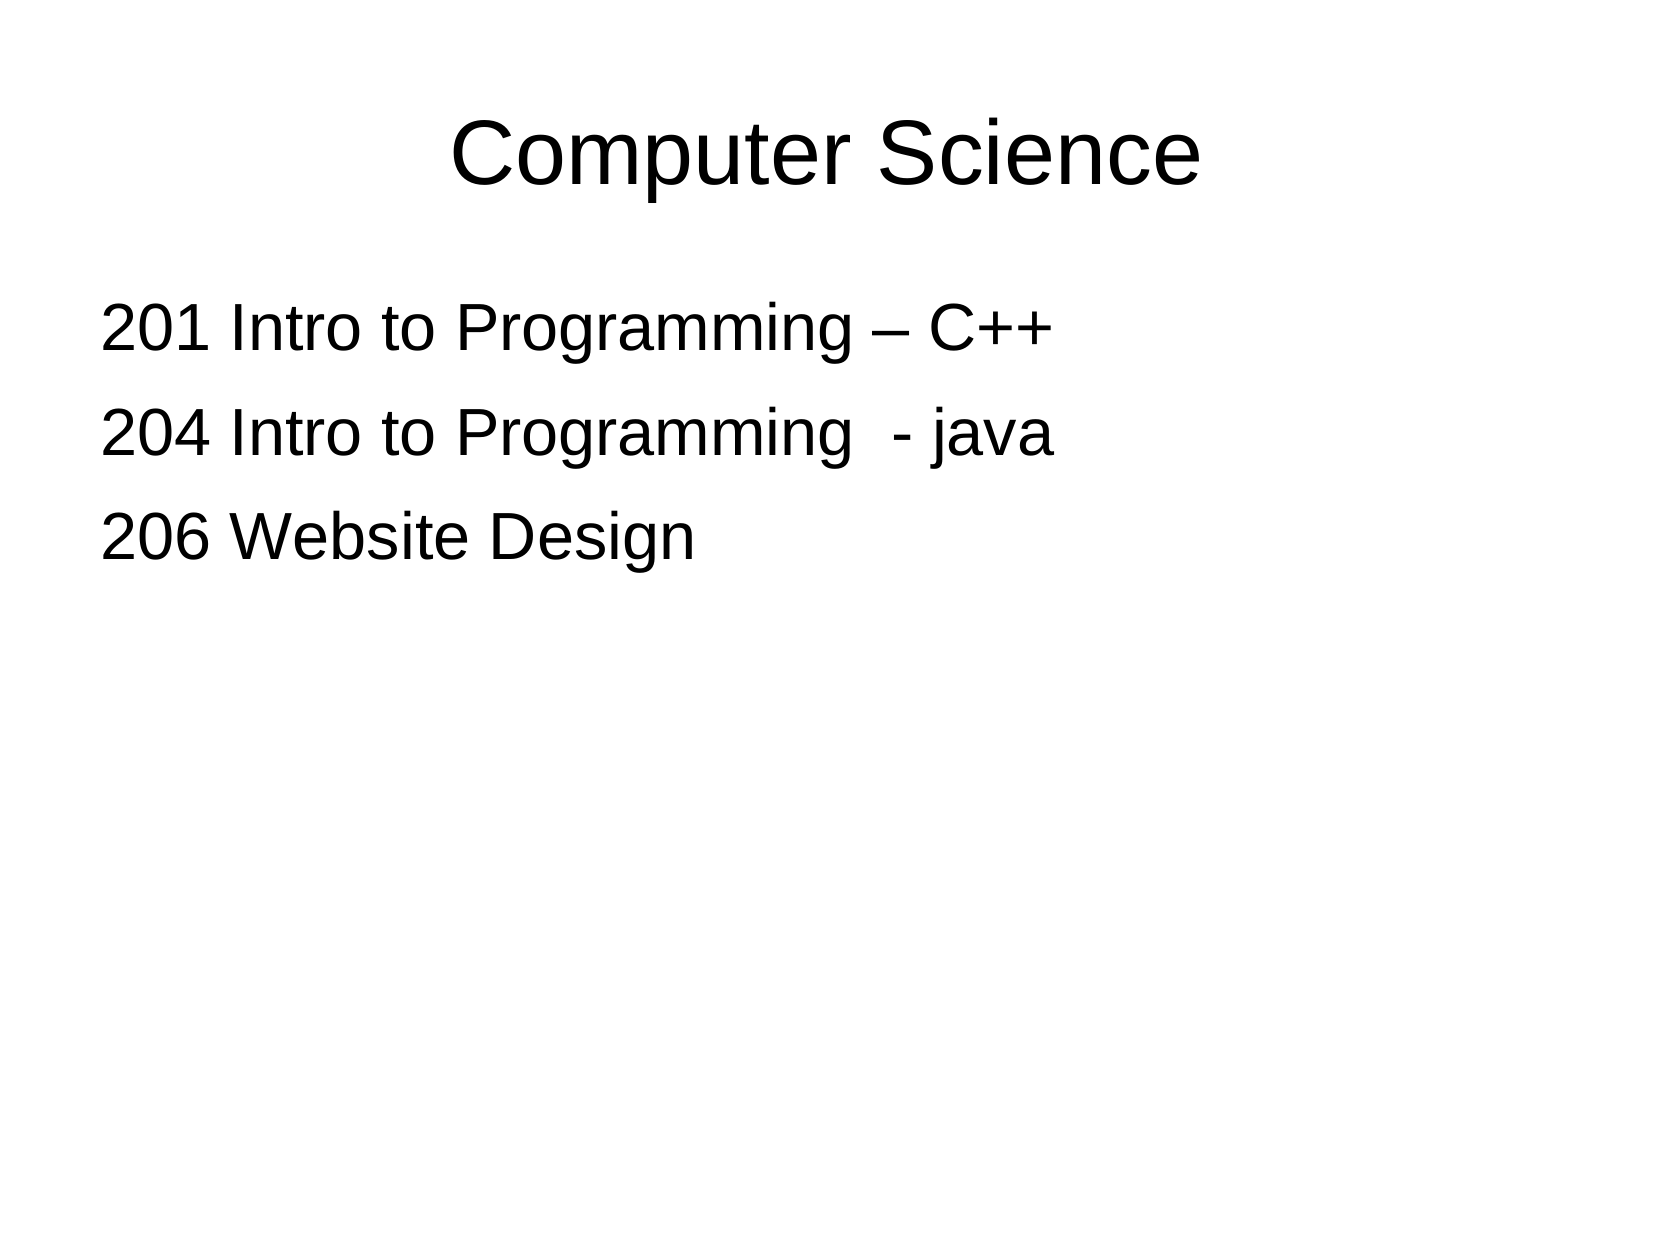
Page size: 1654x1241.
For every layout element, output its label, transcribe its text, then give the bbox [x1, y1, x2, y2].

title Computer Science [82, 49, 1571, 257]
list 201 Intro to Programming – C++ 204 Intro to Programming - java 206 Website Design [82, 290, 1571, 1109]
